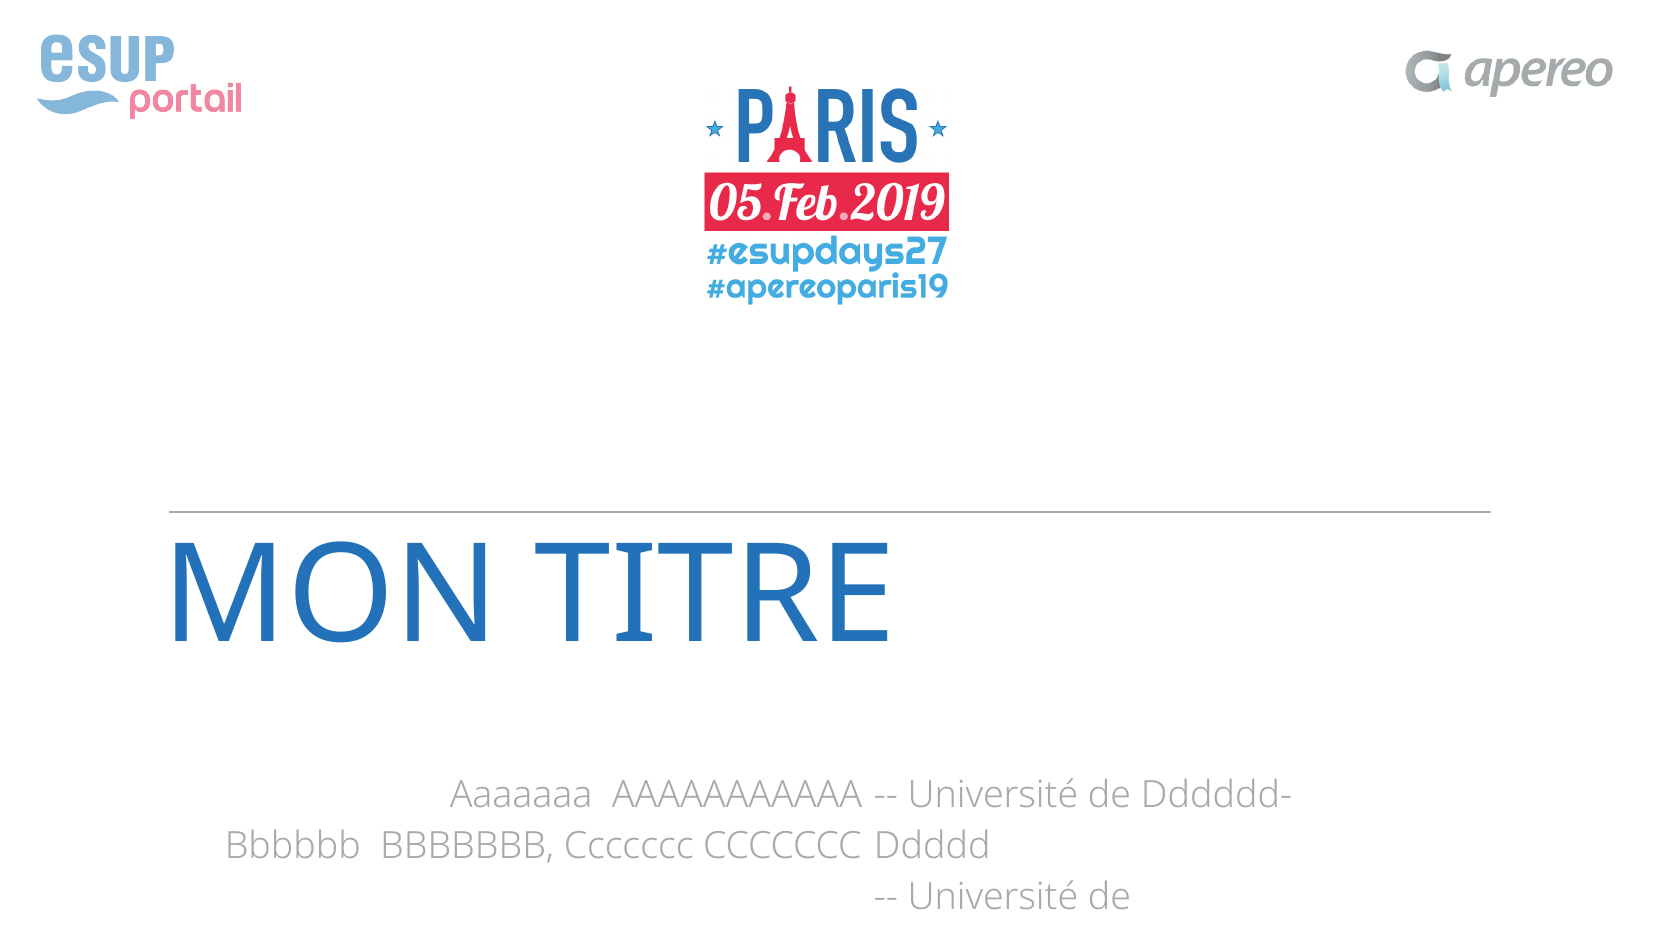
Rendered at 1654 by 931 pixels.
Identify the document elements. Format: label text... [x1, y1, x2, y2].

text_box MON TITRE [162, 494, 1486, 814]
picture [696, 82, 957, 308]
text_box [23, 11, 260, 142]
text_box -- Université de Dddddd-Ddddd -- Université de Eeeeeeeeeeeeeeeeee [874, 767, 1406, 883]
text_box Aaaaaaa AAAAAAAAAAA Bbbbbb BBBBBBB, Ccccccc CCCCCCC [23, 767, 863, 879]
text_box [1393, 35, 1630, 119]
